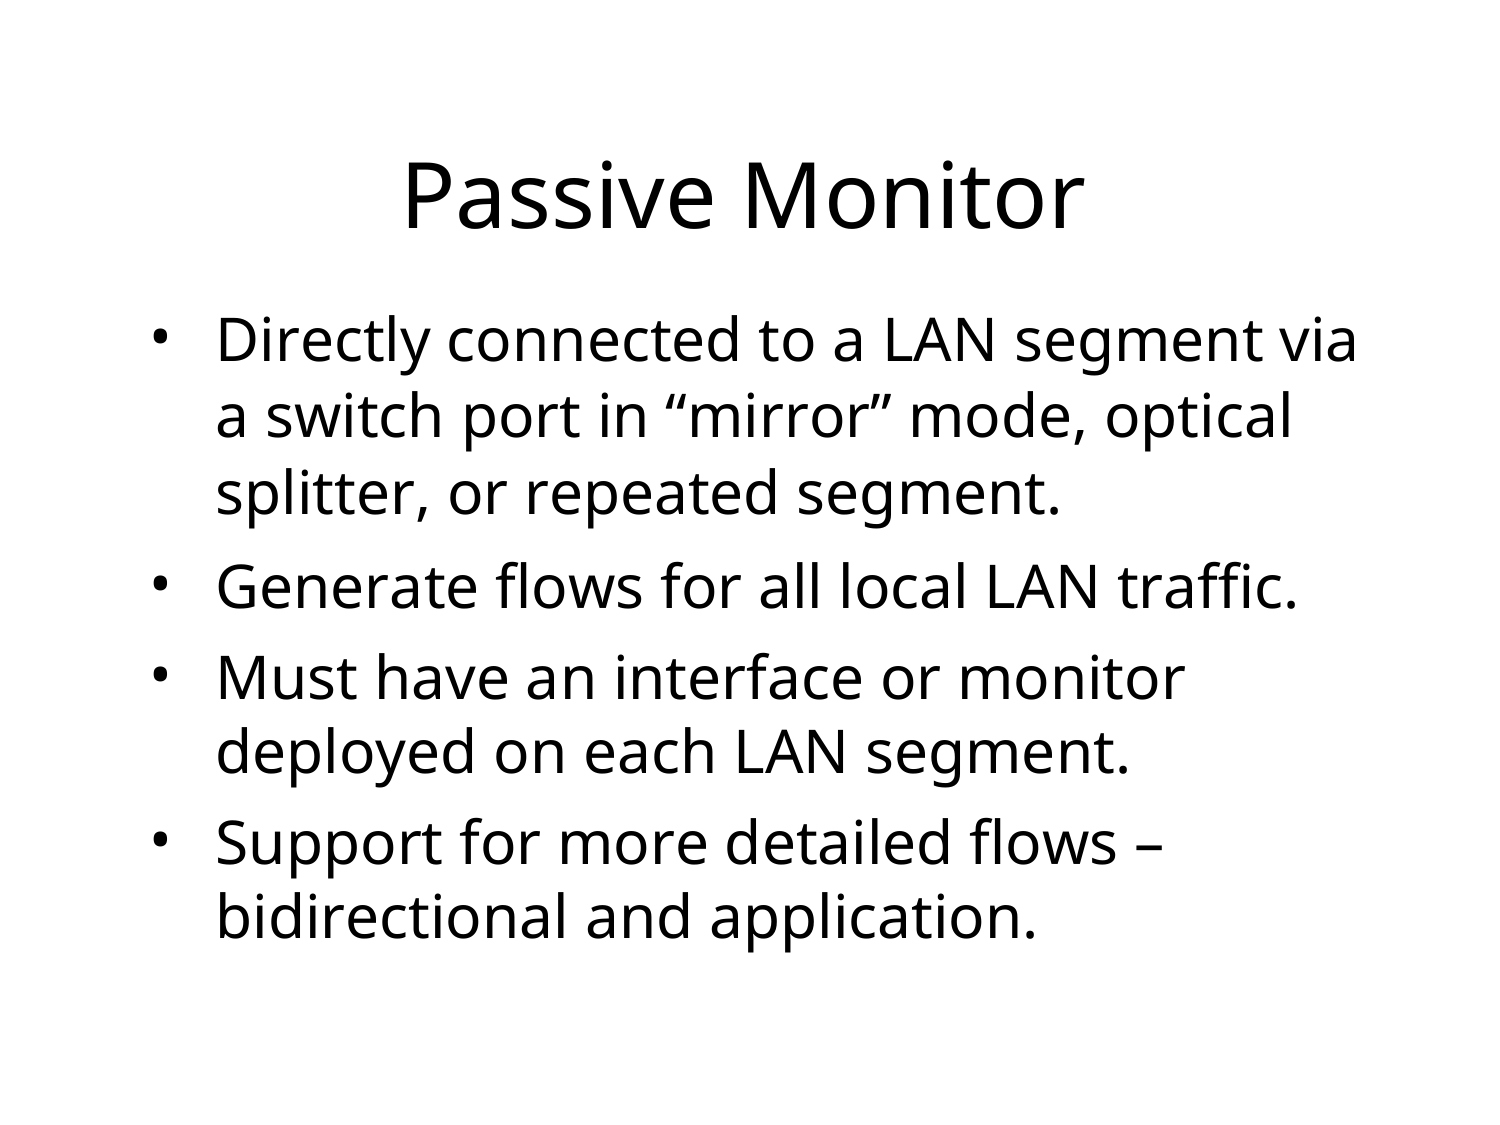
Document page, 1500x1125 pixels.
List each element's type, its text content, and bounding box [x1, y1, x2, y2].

title Passive Monitor [112, 62, 1388, 325]
list Directly connected to a LAN segment via a switch port in “mirror” mode, optical splitter, or repeated segment. Generate flows for all local LAN traffic. Must have an interface or monitor deployed on each LAN segment. Support for more detailed flows – bidirectional and application. [135, 291, 1411, 913]
